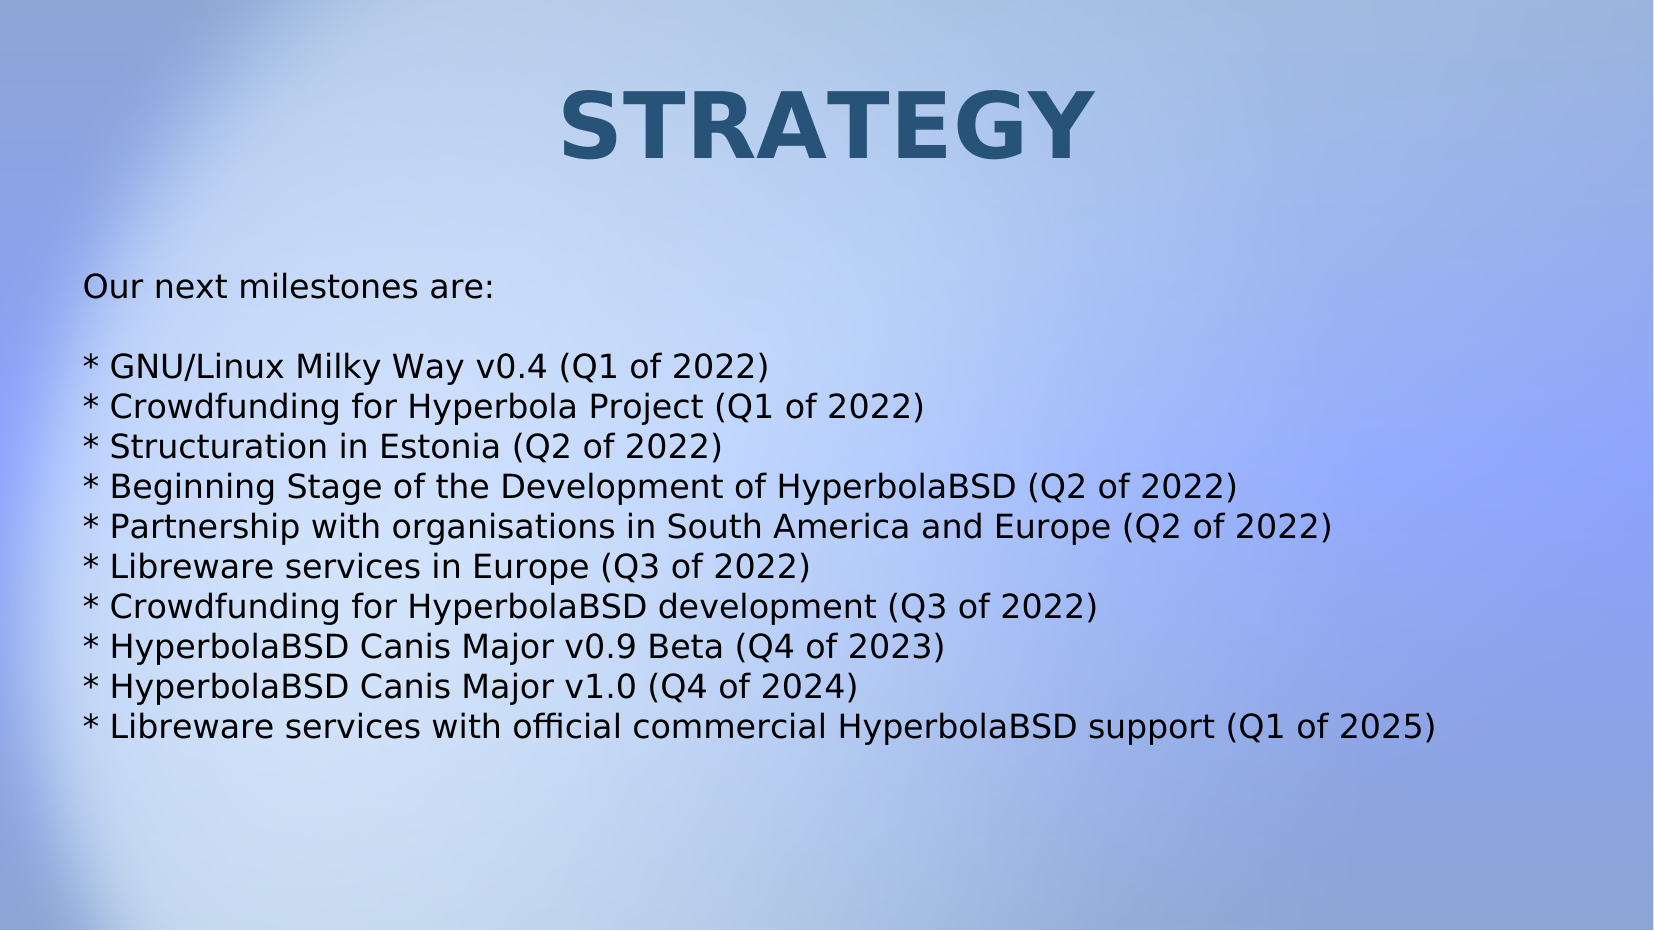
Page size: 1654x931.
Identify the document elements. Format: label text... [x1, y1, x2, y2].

text_box STRATEGY [82, 7, 1571, 237]
picture [0, 0, 1654, 930]
text_box Our next milestones are: * GNU/Linux Milky Way v0.4 (Q1 of 2022) * Crowdfunding for Hyperbola Project (Q1 of 2022) * Structuration in Estonia (Q2 of 2022) * Beginning Stage of the Development of HyperbolaBSD (Q2 of 2022) * Partnership with organisations in South America and Europe (Q2 of 2022) * Libreware services in Europe (Q3 of 2022) * Crowdfunding for HyperbolaBSD development (Q3 of 2022) * HyperbolaBSD Canis Major v0.9 Beta (Q4 of 2023) * HyperbolaBSD Canis Major v1.0 (Q4 of 2024) * Libreware services with official commercial HyperbolaBSD support (Q1 of 2025) [82, 265, 1571, 798]
